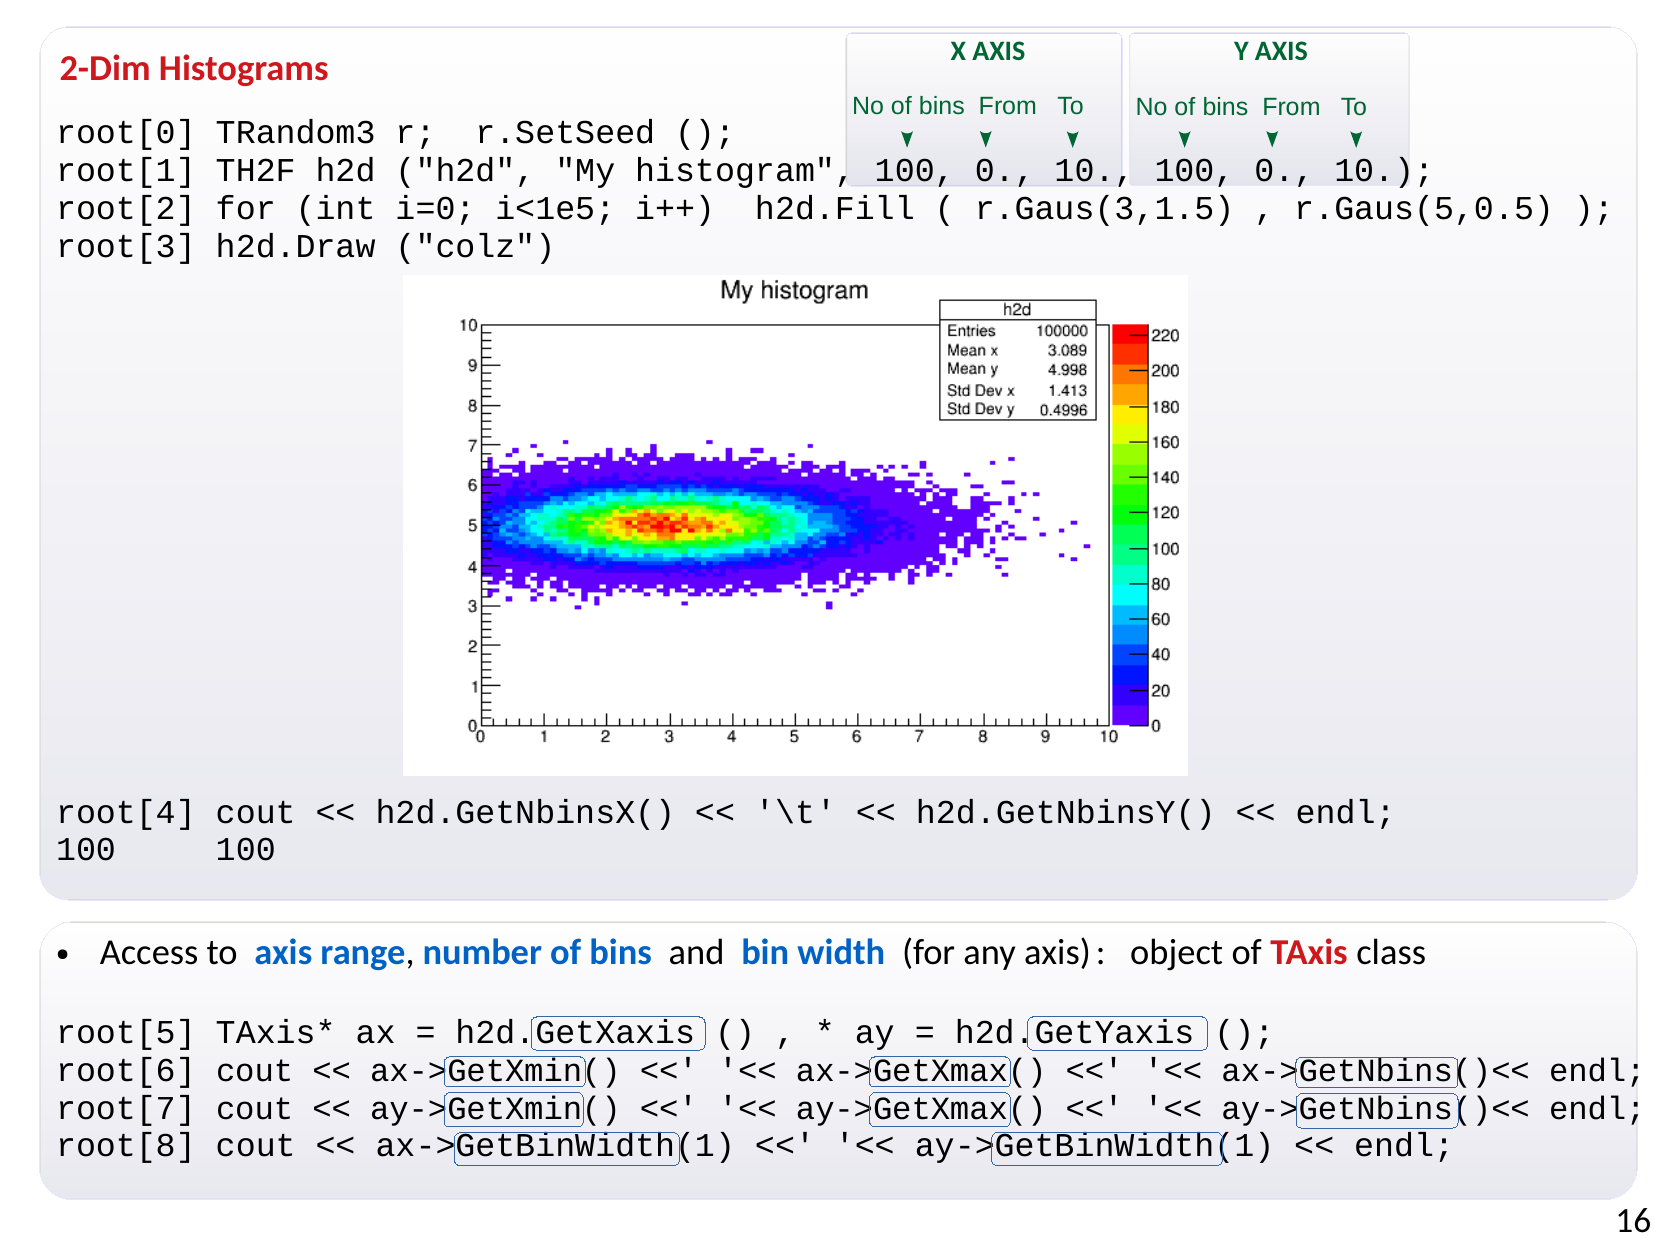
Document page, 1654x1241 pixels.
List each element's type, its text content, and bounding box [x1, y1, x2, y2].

text_box Y AXIS [1219, 32, 1342, 76]
text_box X AXIS [935, 32, 1053, 76]
text_box root[0] TRandom3 r; r.SetSeed (); root[1] TH2F h2d ("h2d", "My histogram", 100, 0., 10., 100, 0., 10.); root[2] for (int i=0; i<1e5; i++) h2d.Fill ( r.Gaus(3,1.5) , r.Gaus(5,0.5) ); root[3] h2d.Draw ("colz") root[4] cout << h2d.GetNbinsX() << '\t' << h2d.GetNbinsY() << endl; 100 100 Access to axis range, number of bins and bin width (for any axis) : object of TAxis class root[5] TAxis* ax = h2d.GetXaxis () , * ay = h2d.GetYaxis (); root[6] cout << ax->GetXmin() <<' '<< ax->GetXmax() <<' '<< ax->GetNbins()<< endl; root[7] cout << ay->GetXmin() <<' '<< ay->GetXmax() <<' '<< ay->GetNbins()<< endl; root[8] cout << ax->GetBinWidth(1) <<' '<< ay->GetBinWidth(1) << endl; [41, 108, 1654, 1175]
text_box 2-Dim Histograms [44, 45, 364, 98]
text_box No of bins From To [1120, 85, 1405, 133]
text_box No of bins From To [837, 84, 1121, 133]
text_box [39, 945, 1637, 1200]
text_box [39, 26, 1638, 880]
